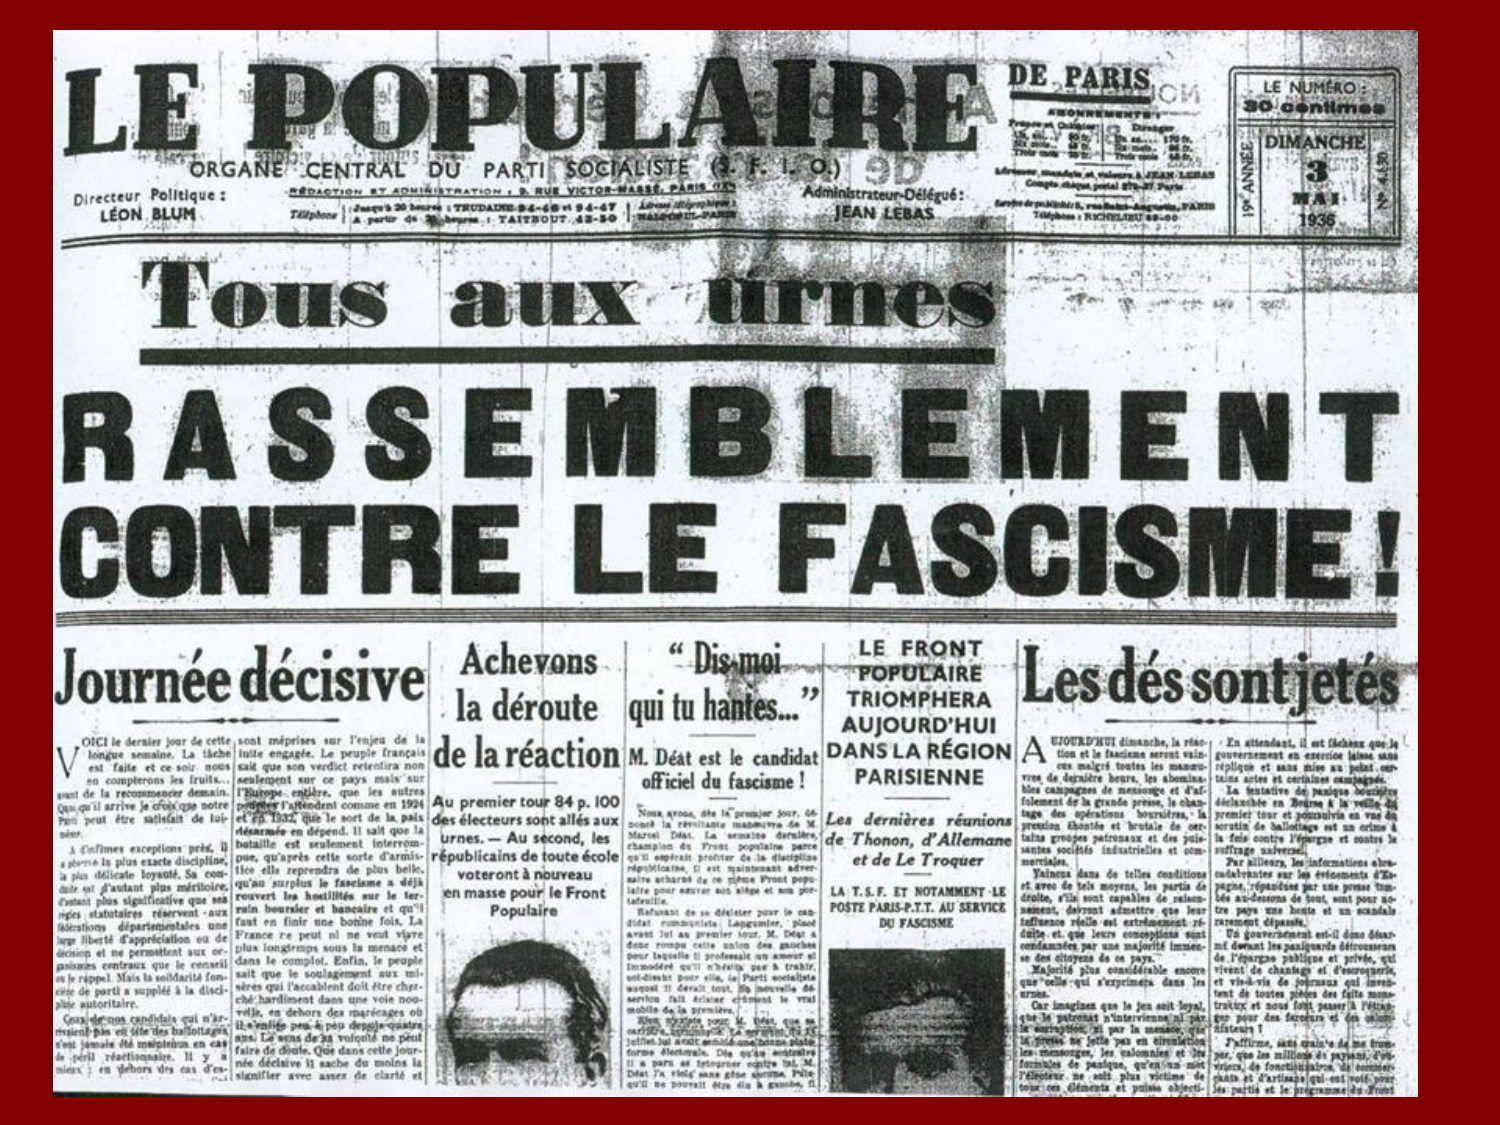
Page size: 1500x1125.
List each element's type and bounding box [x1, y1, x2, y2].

picture [53, 30, 1418, 1097]
